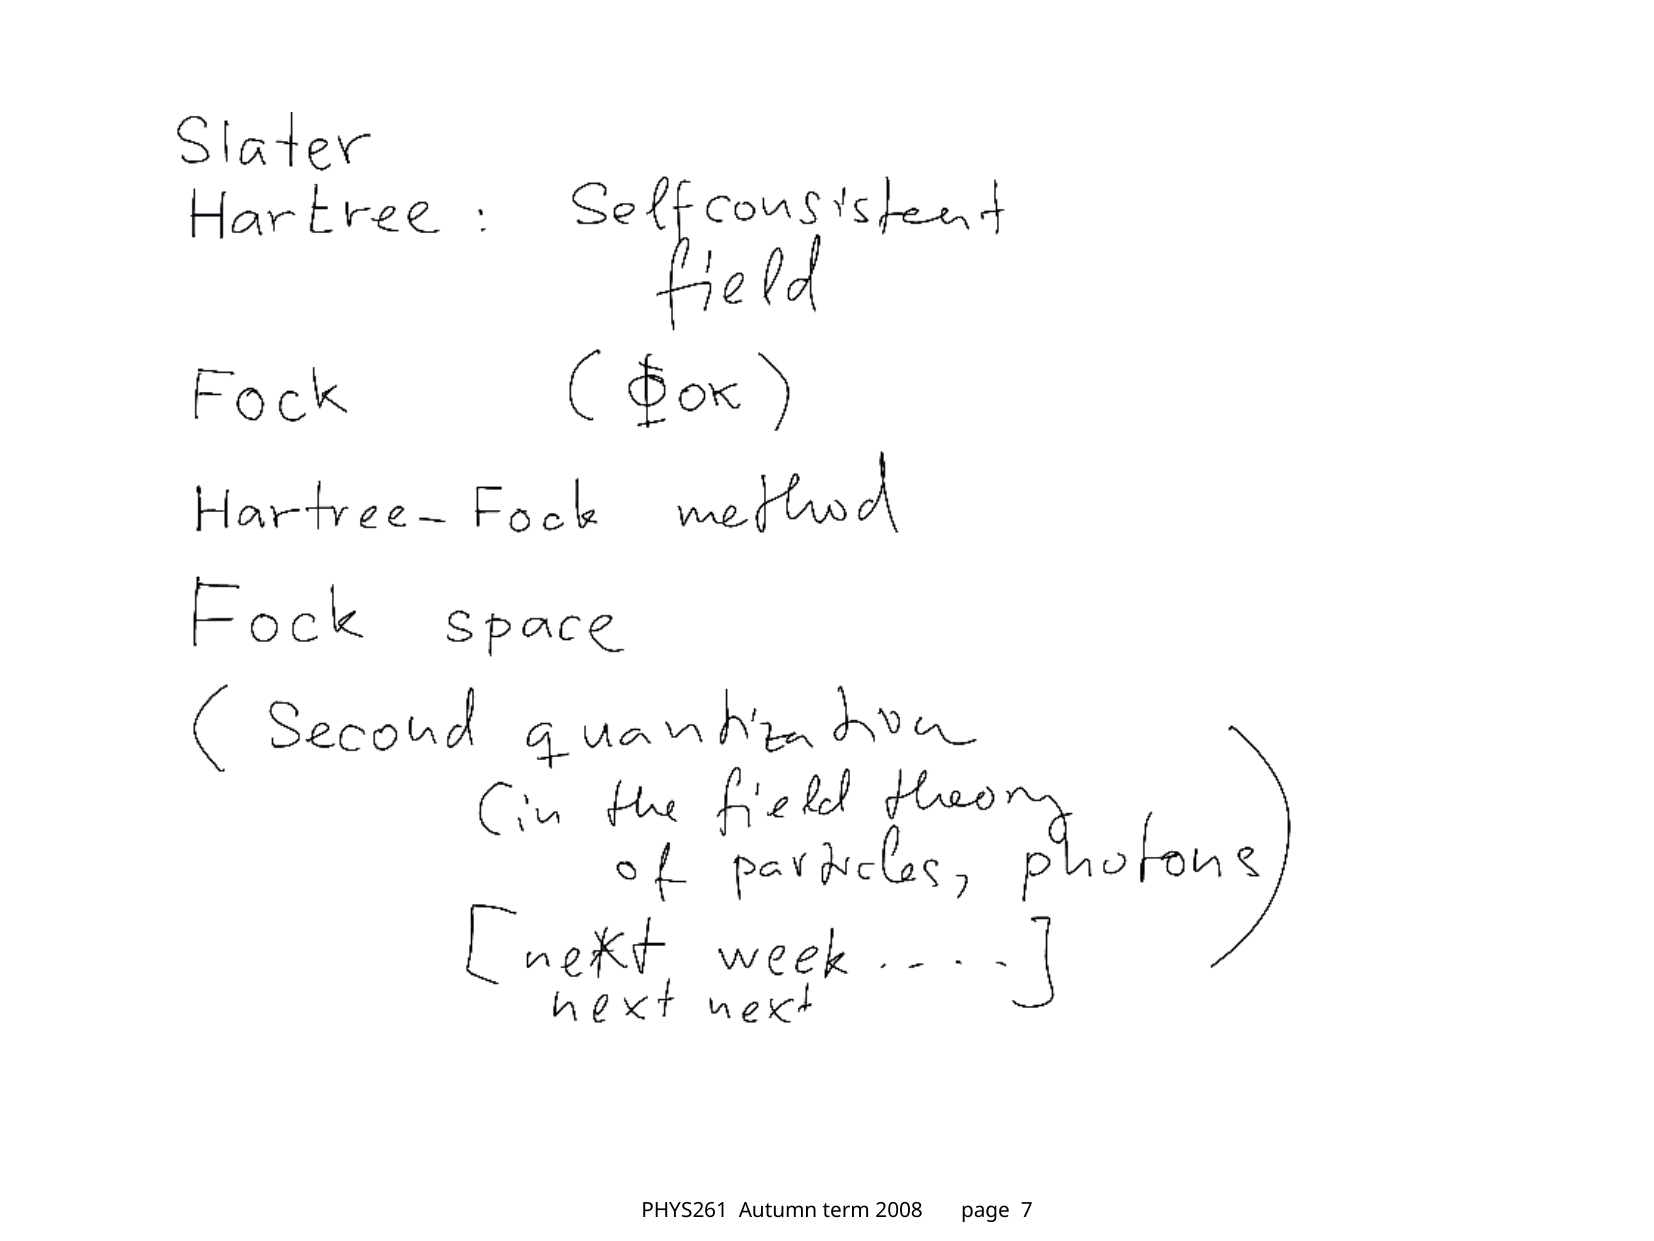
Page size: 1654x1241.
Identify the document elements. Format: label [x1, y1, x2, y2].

picture [154, 112, 1310, 1036]
